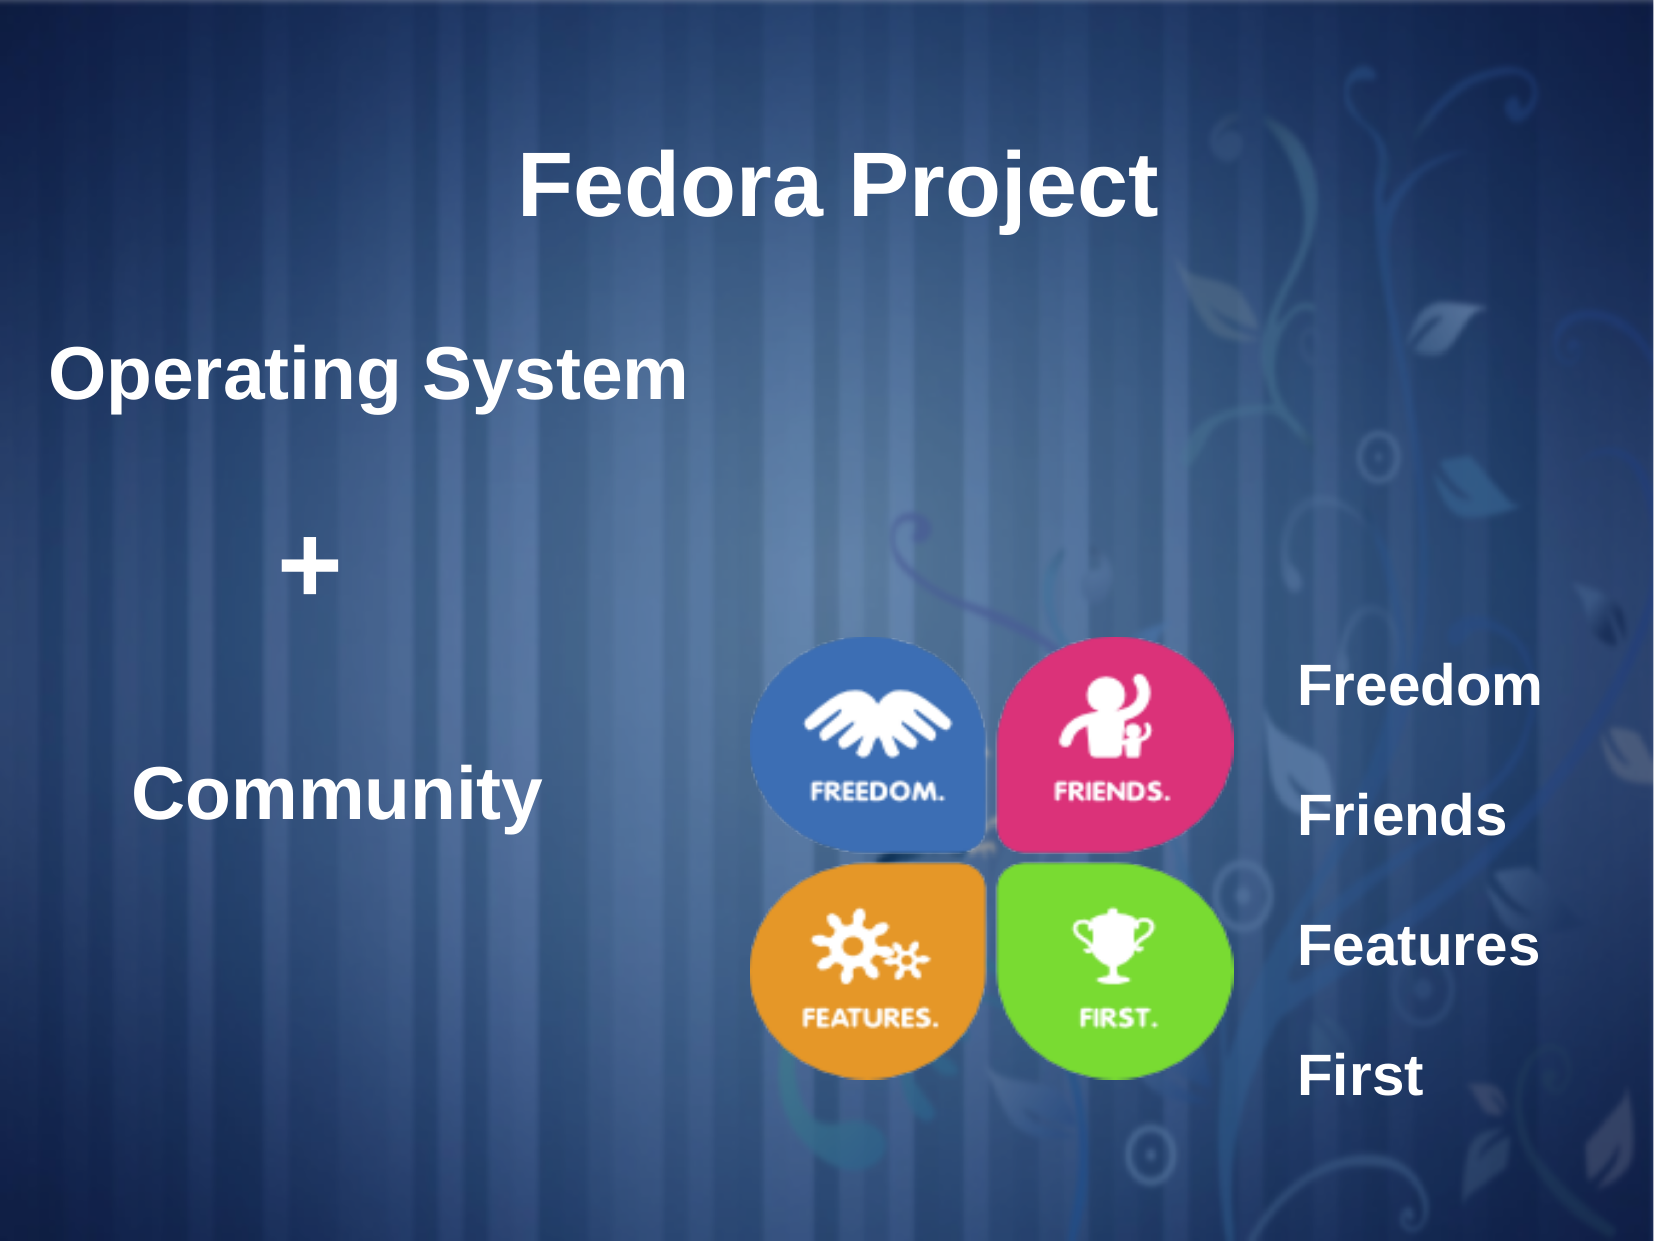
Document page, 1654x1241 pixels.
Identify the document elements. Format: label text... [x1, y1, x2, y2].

text_box Freedom Friends Features First [1282, 645, 1654, 1116]
text_box Fedora Project [482, 75, 1195, 347]
picture [0, 0, 1654, 1241]
text_box Operating System Community [33, 323, 863, 924]
text_box + [262, 493, 358, 635]
